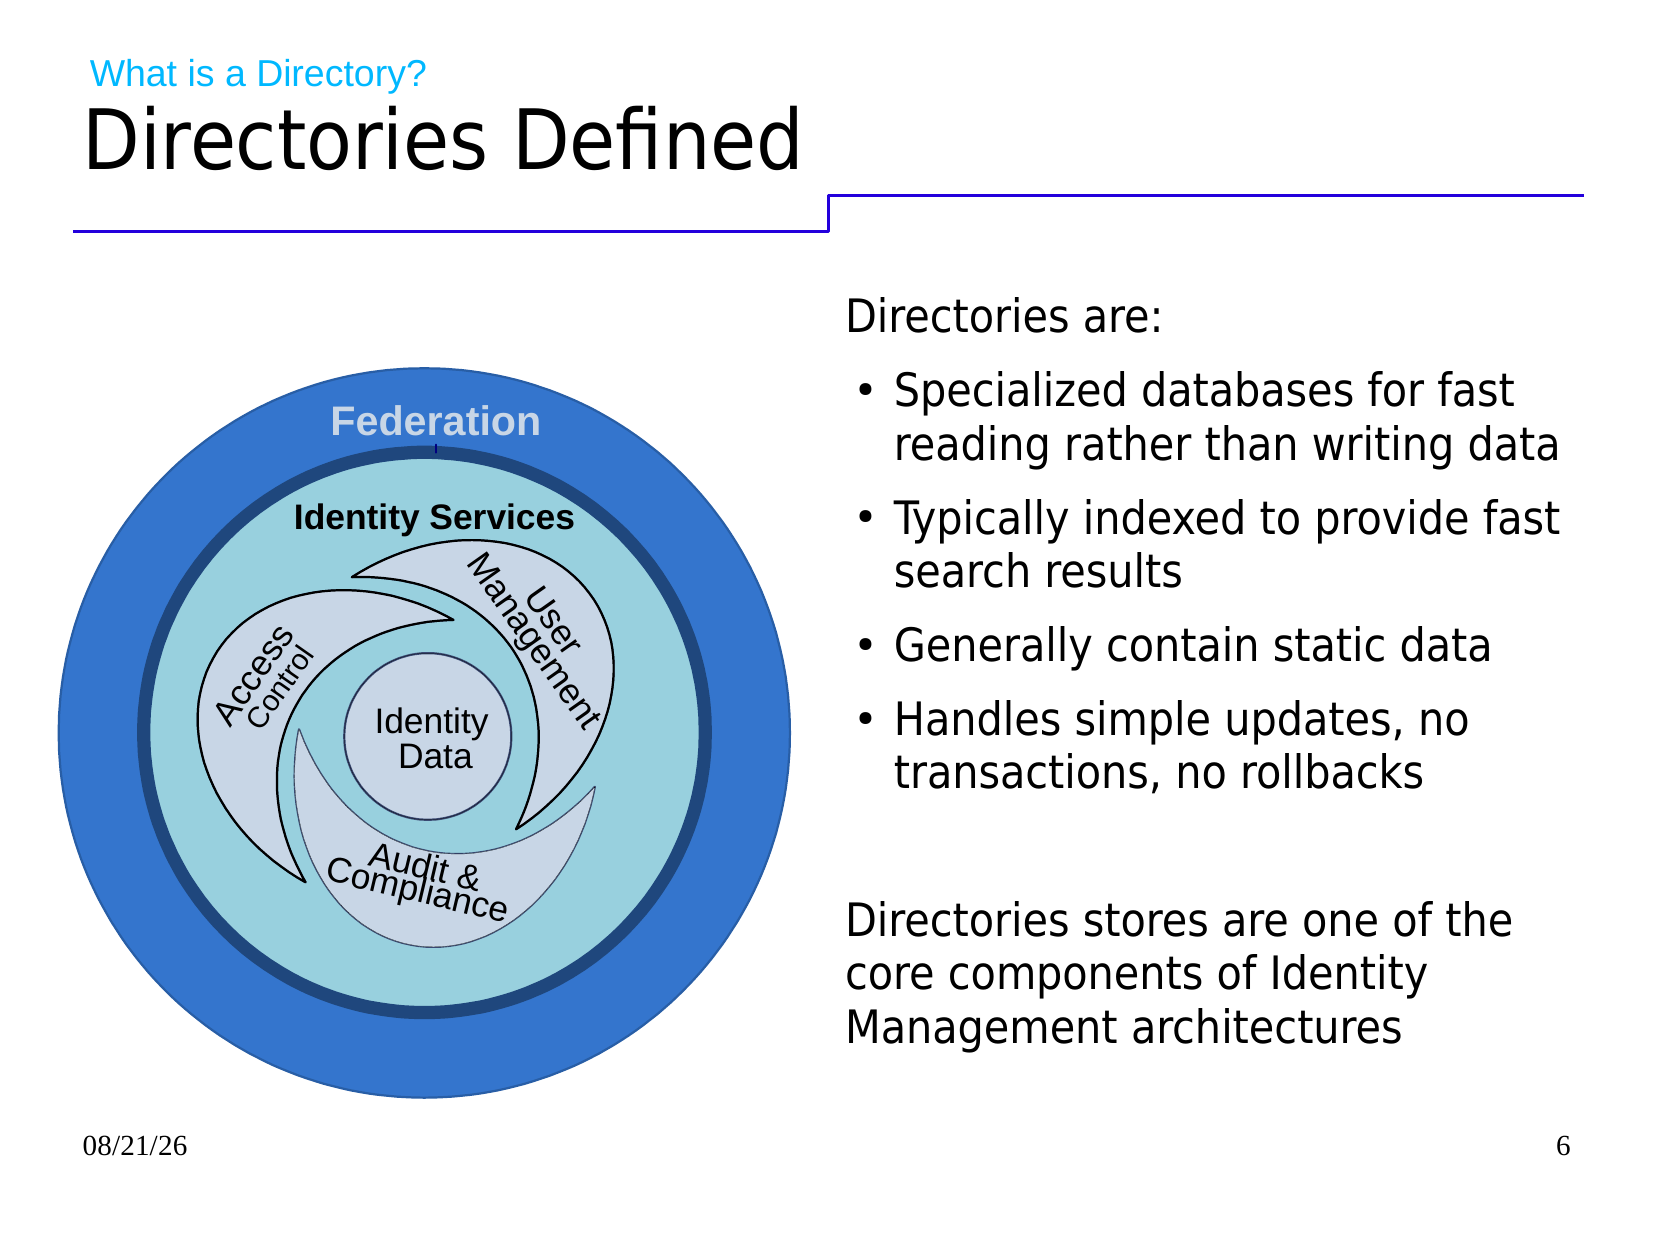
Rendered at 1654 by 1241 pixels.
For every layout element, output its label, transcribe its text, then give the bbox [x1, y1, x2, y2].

list Directories are: Specialized databases for fast reading rather than writing data Typically indexed to provide fast search results Generally contain static data Handles simple updates, no transactions, no rollbacks Directories stores are one of the core components of Identity Management architectures [845, 290, 1572, 1109]
chart [53, 362, 796, 1104]
title Directories Defined [82, 49, 1571, 232]
text_box What is a Directory? [75, 45, 571, 102]
